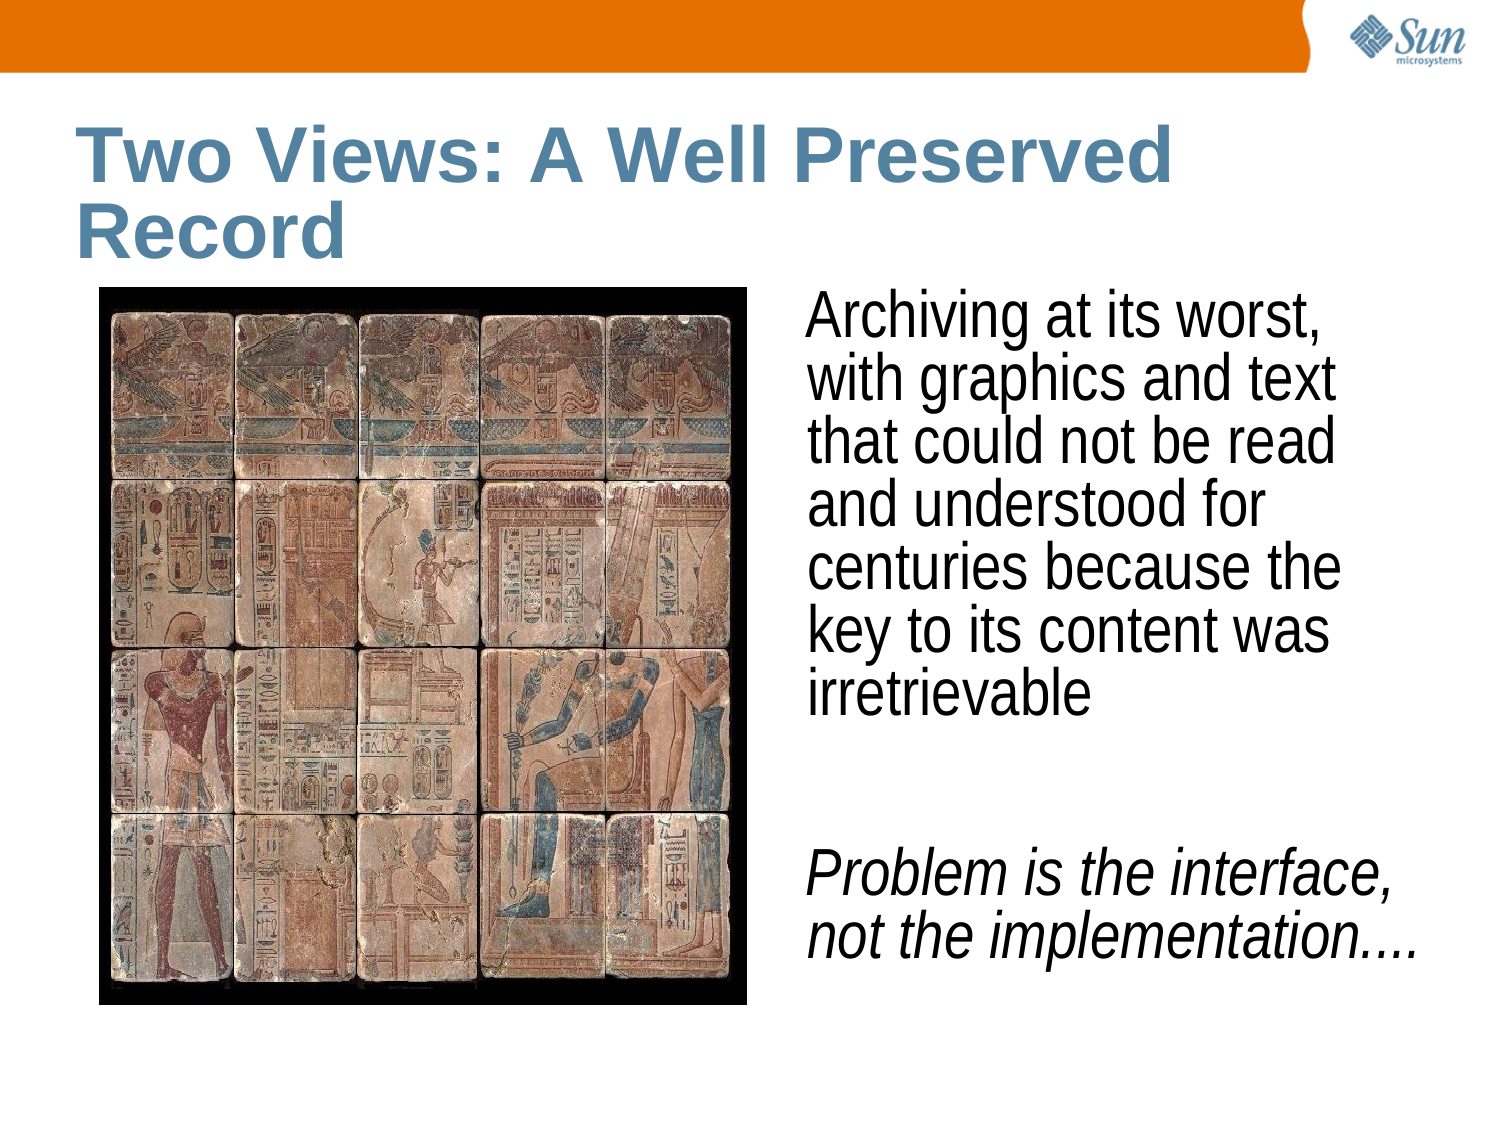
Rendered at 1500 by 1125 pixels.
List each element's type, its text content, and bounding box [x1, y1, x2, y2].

title Two Views: A Well Preserved Record [75, 122, 1438, 293]
text_box Archiving at its worst, with graphics and text that could not be read and understood for centuries because the key to its content was irretrievable Problem is the interface, not the implementation.... [778, 287, 1426, 1118]
picture [99, 287, 747, 1005]
picture [0, 0, 1500, 75]
